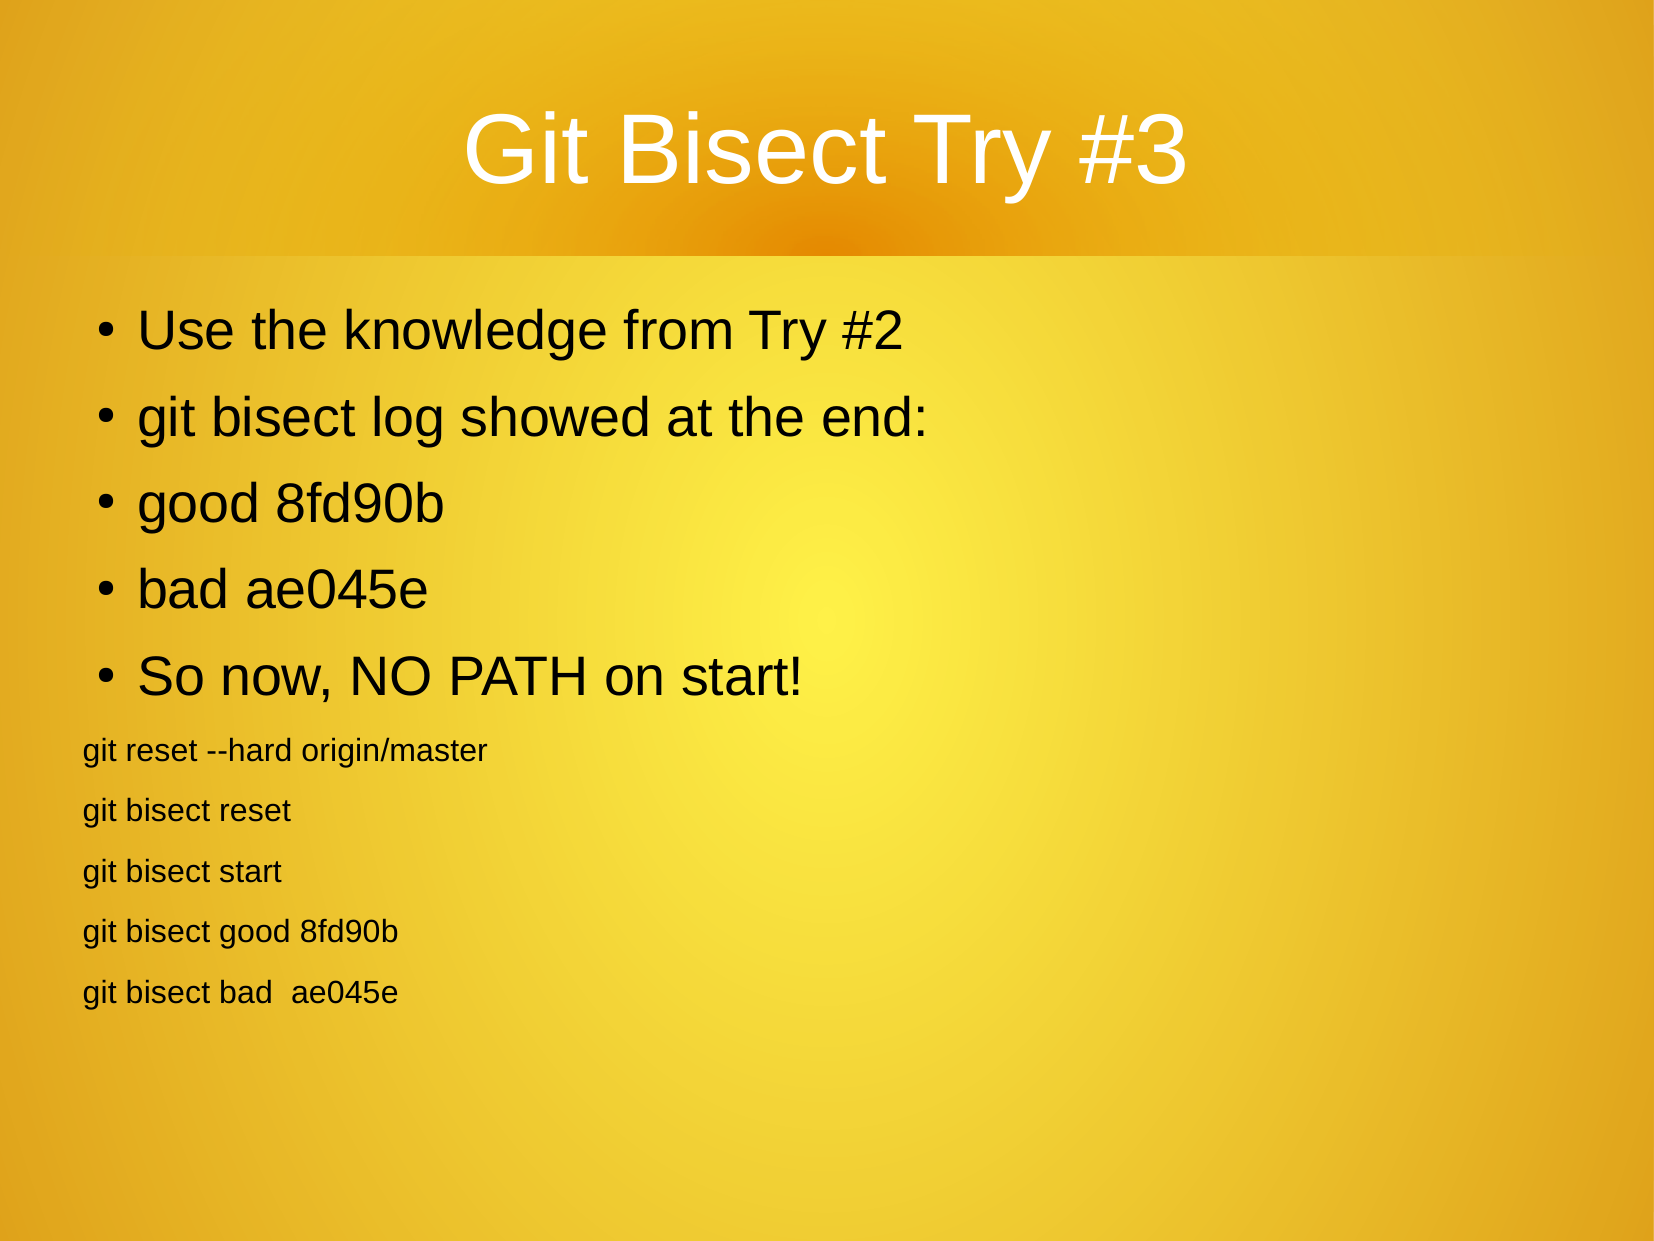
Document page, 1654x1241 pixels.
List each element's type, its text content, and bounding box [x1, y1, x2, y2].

title Git Bisect Try #3 [82, 47, 1571, 252]
list Use the knowledge from Try #2 git bisect log showed at the end: good 8fd90b bad ae045e So now, NO PATH on start! git reset --hard origin/master git bisect reset git bisect start git bisect good 8fd90b git bisect bad ae045e [82, 299, 1571, 1019]
